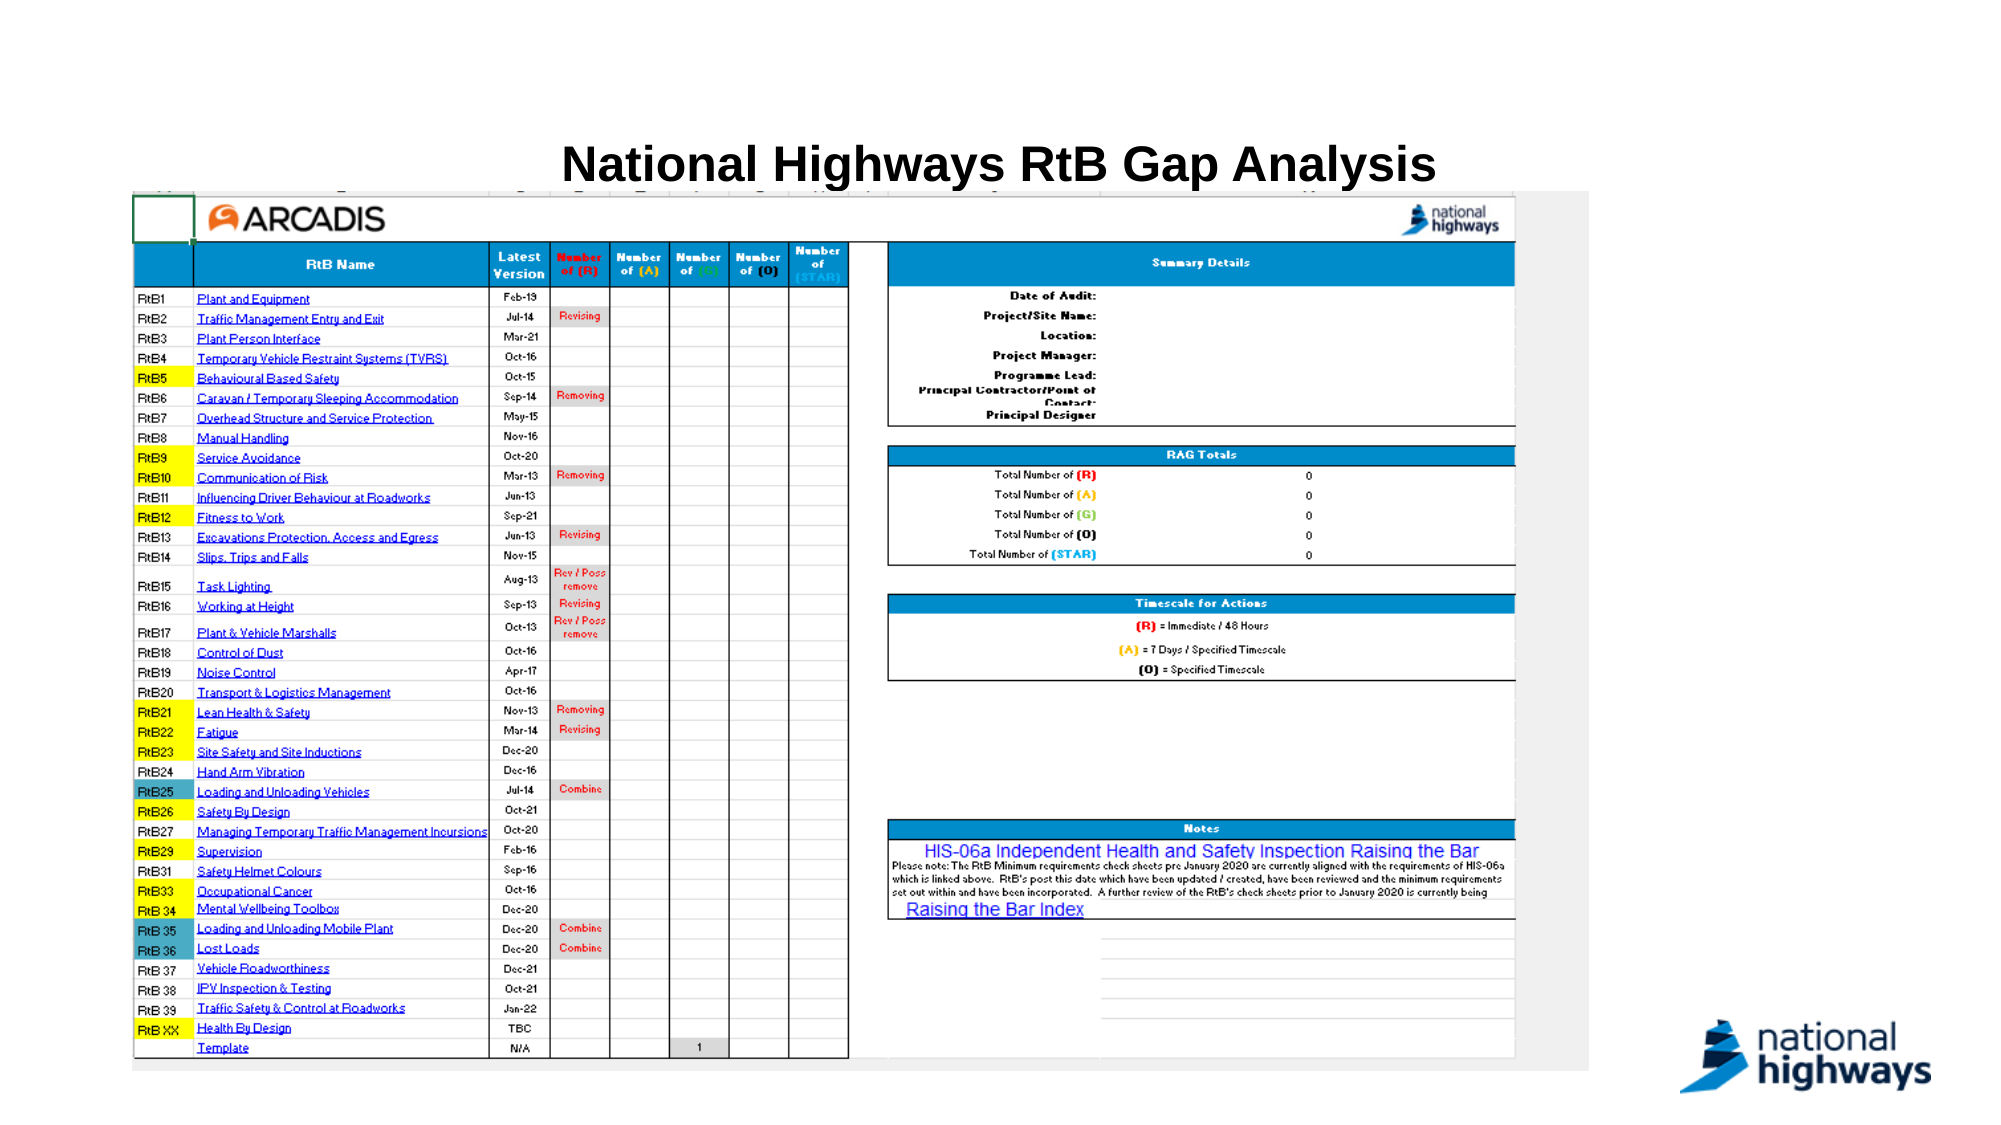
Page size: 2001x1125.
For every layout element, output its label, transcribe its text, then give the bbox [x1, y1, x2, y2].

picture [132, 191, 1589, 1072]
title National Highways RtB Gap Analysis [88, 113, 1911, 218]
